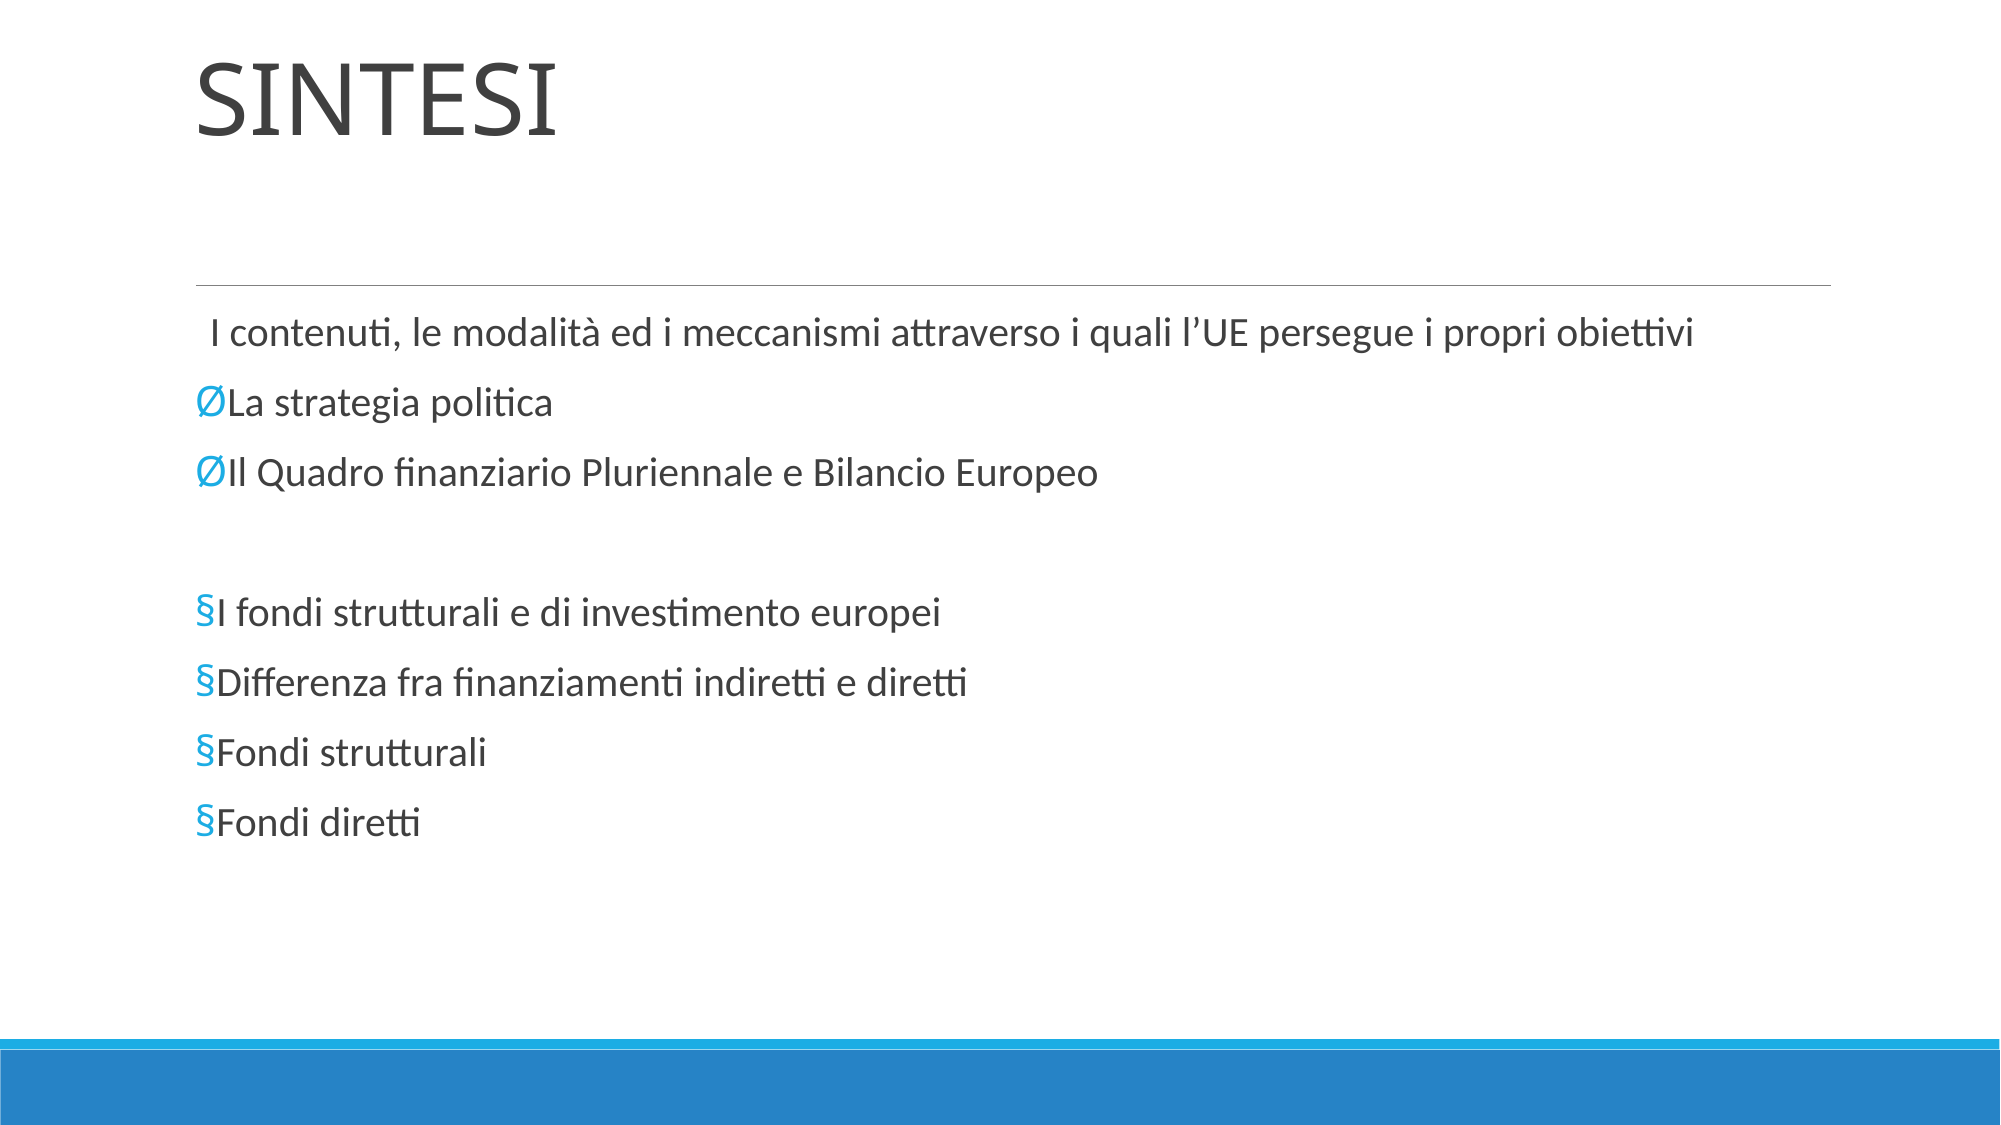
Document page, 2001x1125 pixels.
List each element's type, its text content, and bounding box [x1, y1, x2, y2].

list I contenuti, le modalità ed i meccanismi attraverso i quali l’UE persegue i propri obiettivi La strategia politica Il Quadro finanziario Pluriennale e Bilancio Europeo I fondi strutturali e di investimento europei Differenza fra finanziamenti indiretti e diretti Fondi strutturali Fondi diretti [180, 302, 1830, 963]
title SINTESI [180, 47, 1830, 285]
